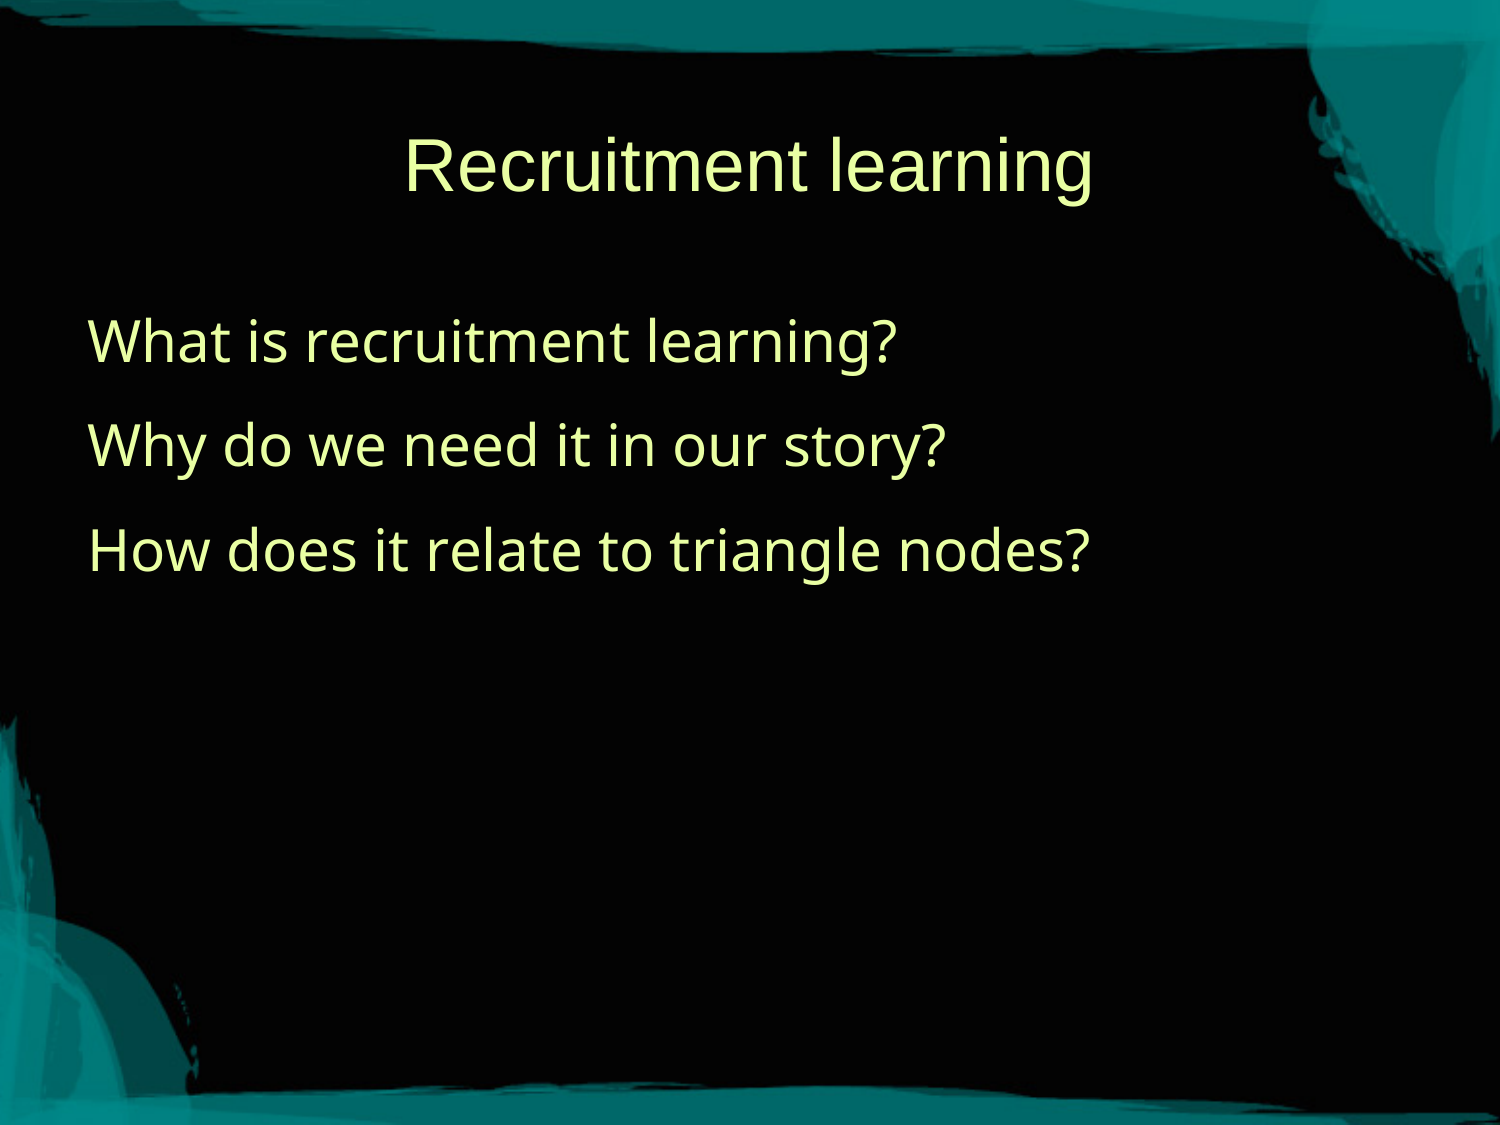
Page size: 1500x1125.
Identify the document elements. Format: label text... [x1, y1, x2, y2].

picture [0, 0, 1500, 1125]
title Recruitment learning [87, 76, 1413, 256]
list What is recruitment learning? Why do we need it in our story? How does it relate to triangle nodes? [87, 299, 1413, 1011]
